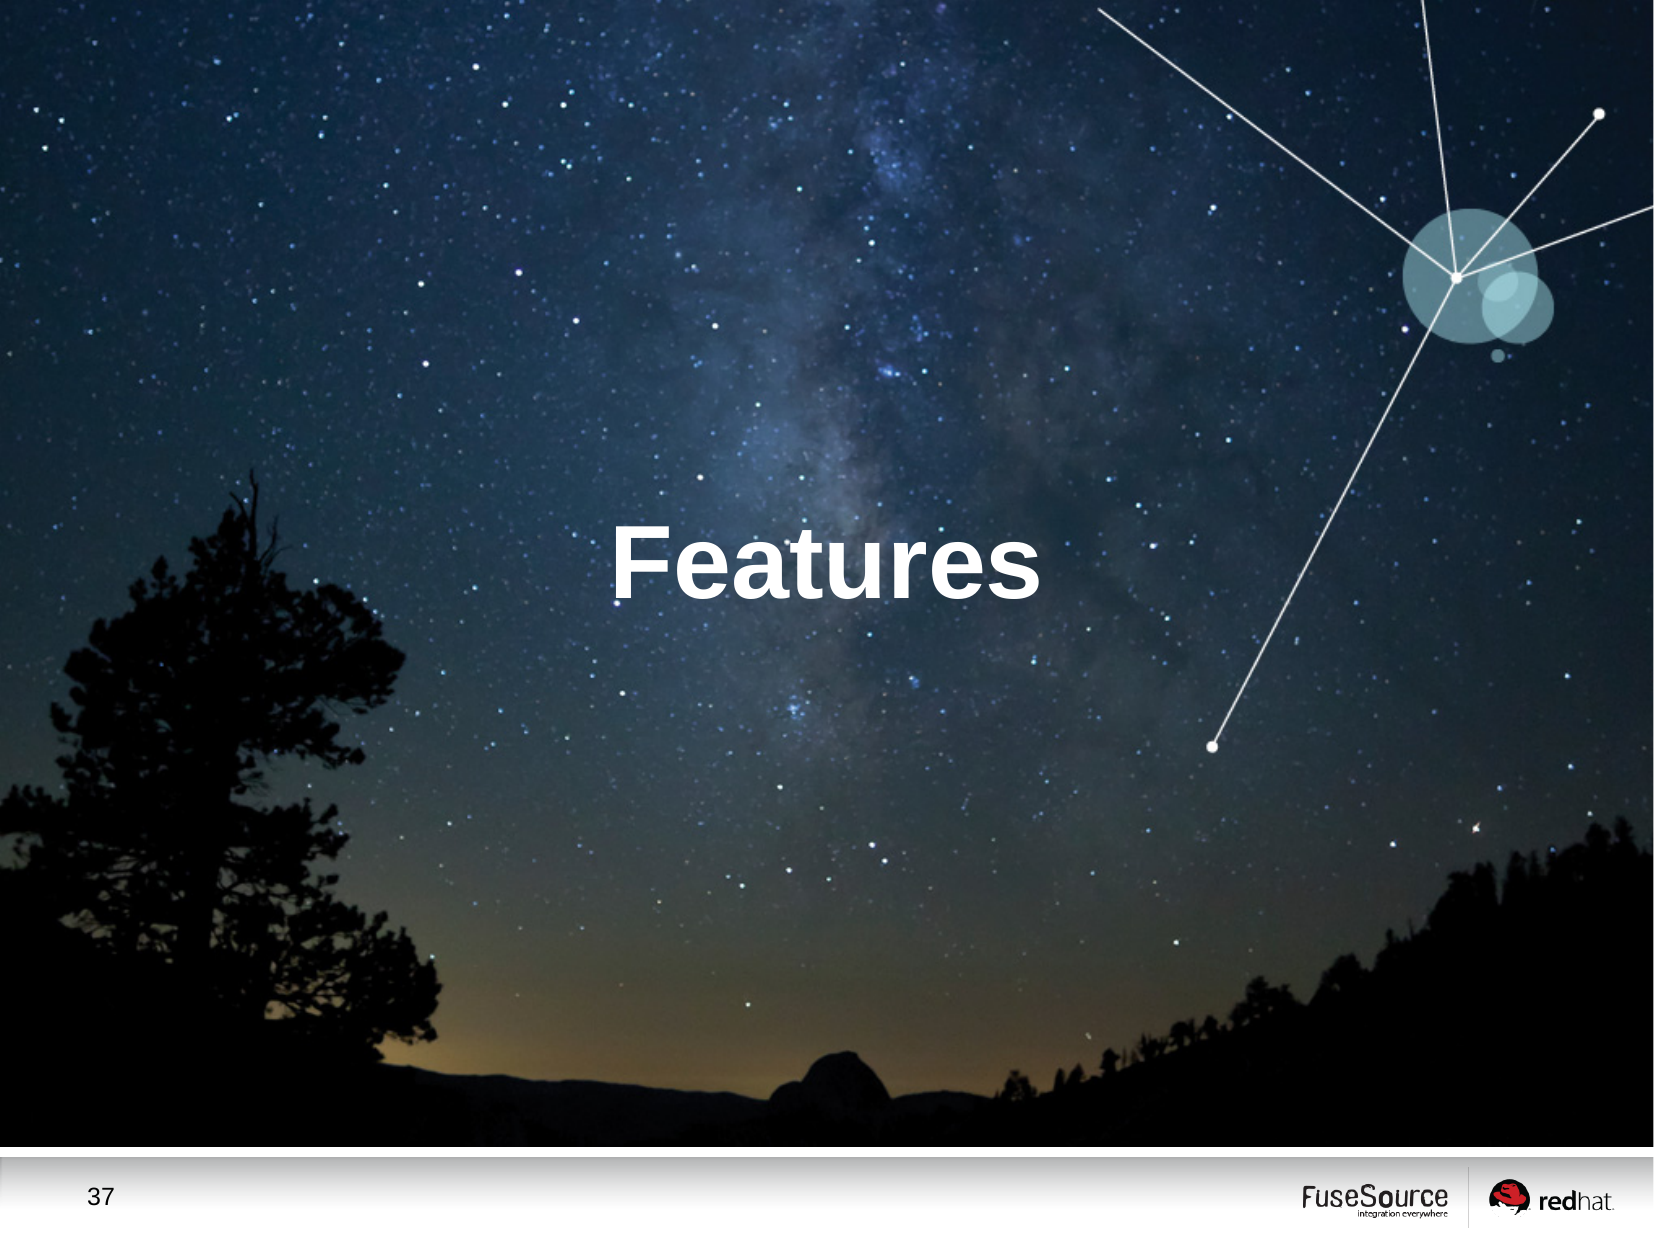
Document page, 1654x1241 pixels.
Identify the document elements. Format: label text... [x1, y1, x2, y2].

picture [0, 0, 1654, 1241]
title Features [82, 262, 1571, 862]
